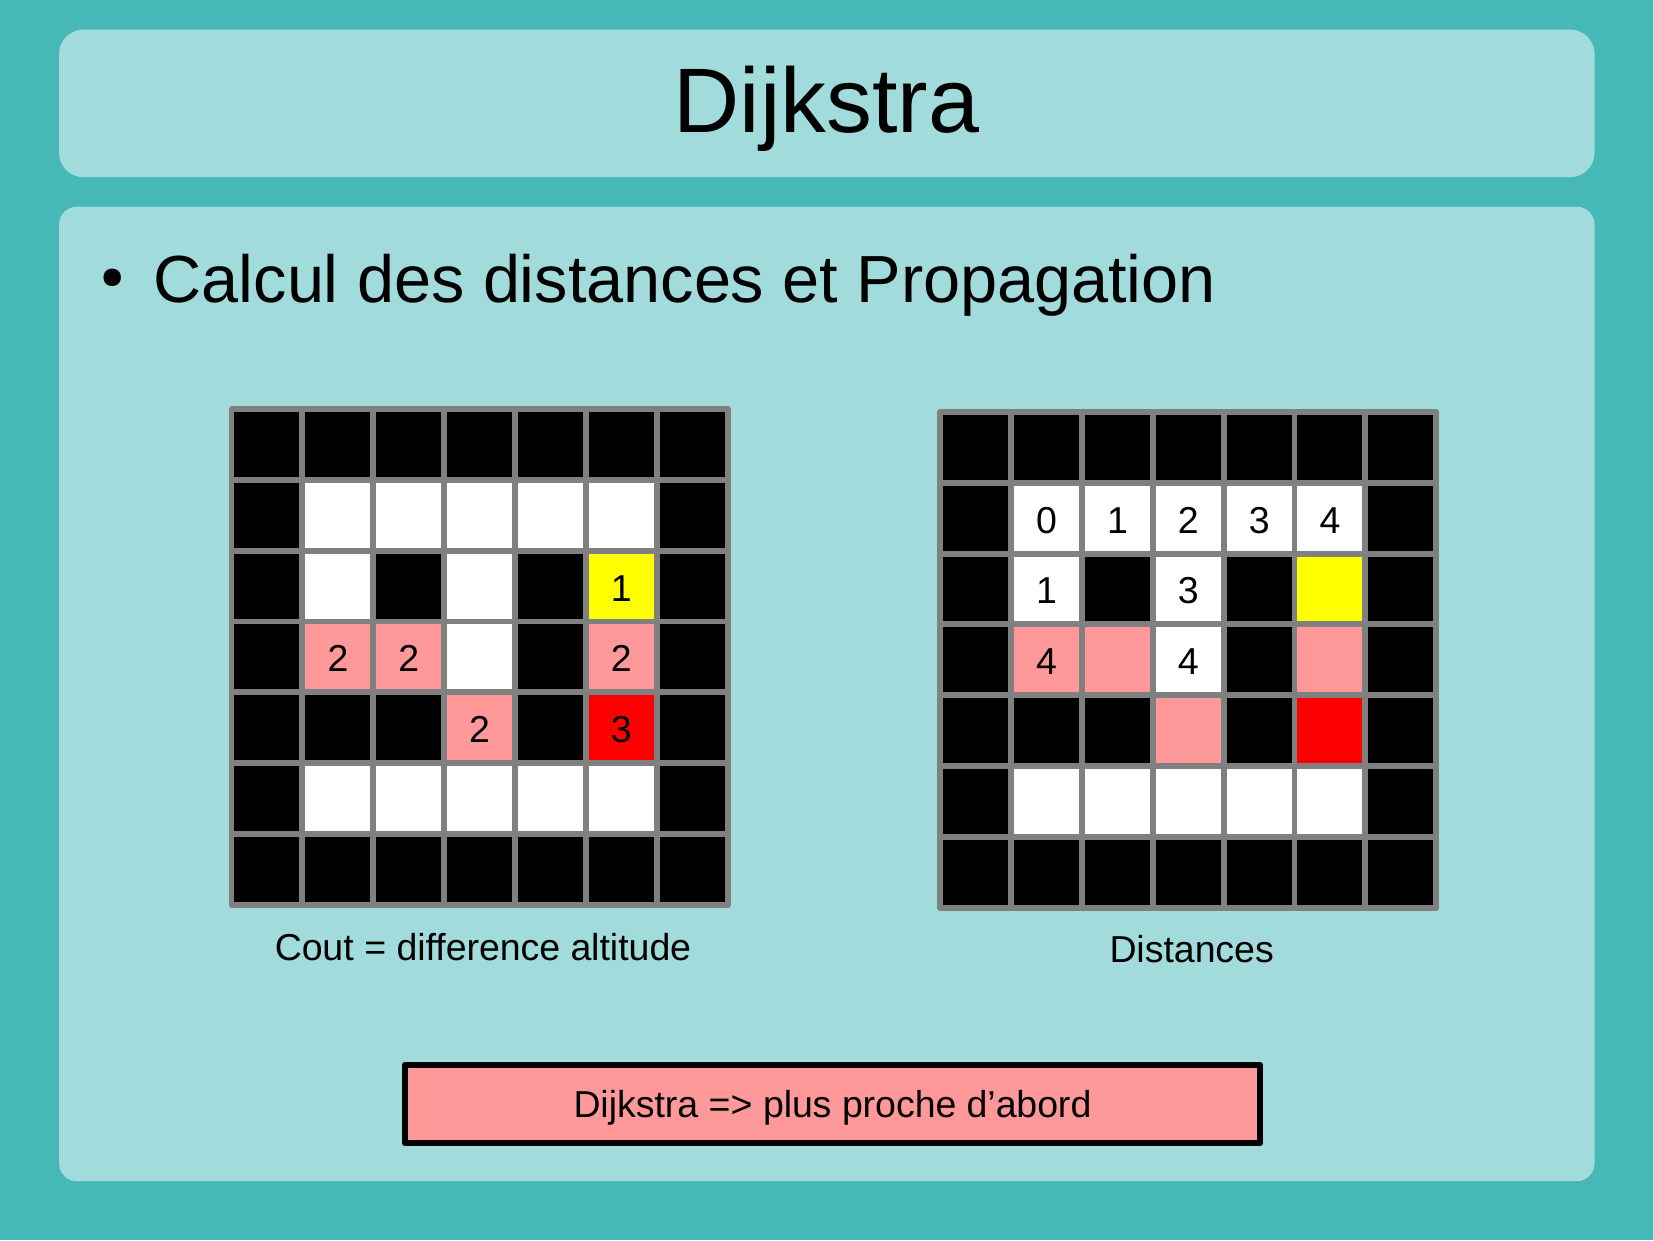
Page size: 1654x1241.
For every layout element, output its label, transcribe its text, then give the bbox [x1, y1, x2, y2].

text_box 4 [1152, 624, 1223, 695]
list Calcul des distances et Propagation [82, 242, 1571, 962]
text_box 2 [444, 692, 514, 763]
text_box Cout = difference altitude [202, 918, 764, 976]
text_box Distances [911, 921, 1473, 979]
text_box Dijkstra => plus proche d’abord [405, 1065, 1261, 1144]
text_box 2 [302, 621, 374, 692]
text_box 1 [1011, 553, 1082, 624]
text_box 3 [1152, 553, 1223, 624]
text_box 2 [374, 621, 444, 692]
text_box 3 [585, 692, 657, 763]
text_box [231, 408, 728, 905]
text_box 2 [1152, 482, 1223, 553]
text_box 4 [1294, 482, 1366, 553]
text_box 0 [1011, 482, 1082, 553]
text_box 4 [1011, 624, 1082, 695]
text_box 3 [1223, 482, 1294, 553]
text_box 1 [1082, 482, 1152, 553]
text_box [940, 411, 1437, 908]
text_box 2 [585, 621, 657, 692]
text_box 1 [585, 550, 657, 621]
title Dijkstra [0, 41, 1654, 160]
